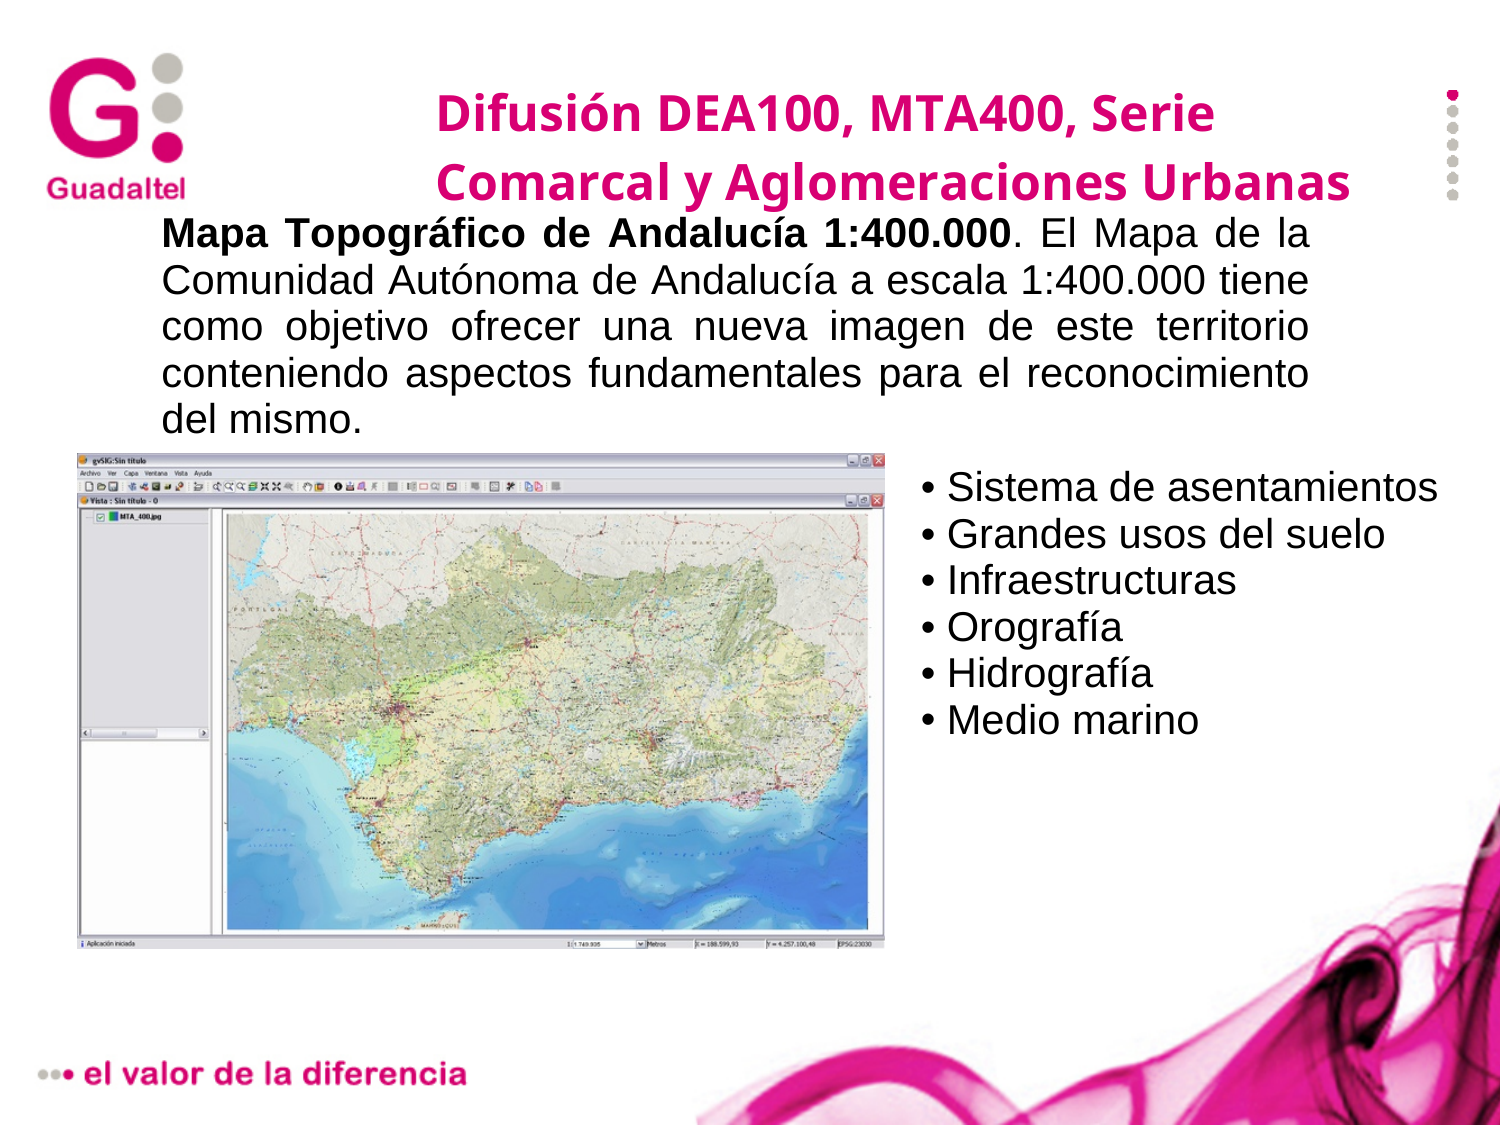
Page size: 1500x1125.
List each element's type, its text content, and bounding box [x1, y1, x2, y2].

text_box Difusión DEA100, MTA400, Serie Comarcal y Aglomeraciones Urbanas [420, 70, 1395, 142]
text_box Mapa Topográfico de Andalucía 1:400.000. El Mapa de la Comunidad Autónoma de Andalucía a escala 1:400.000 tiene como objetivo ofrecer una nueva imagen de este territorio conteniendo aspectos fundamentales para el reconocimiento del mismo. [146, 202, 1327, 539]
picture [770, 178, 781, 195]
picture [0, 0, 1500, 1125]
text_box Sistema de asentamientos Grandes usos del suelo Infraestructuras Orografía Hidrografía Medio marino [906, 456, 1500, 887]
